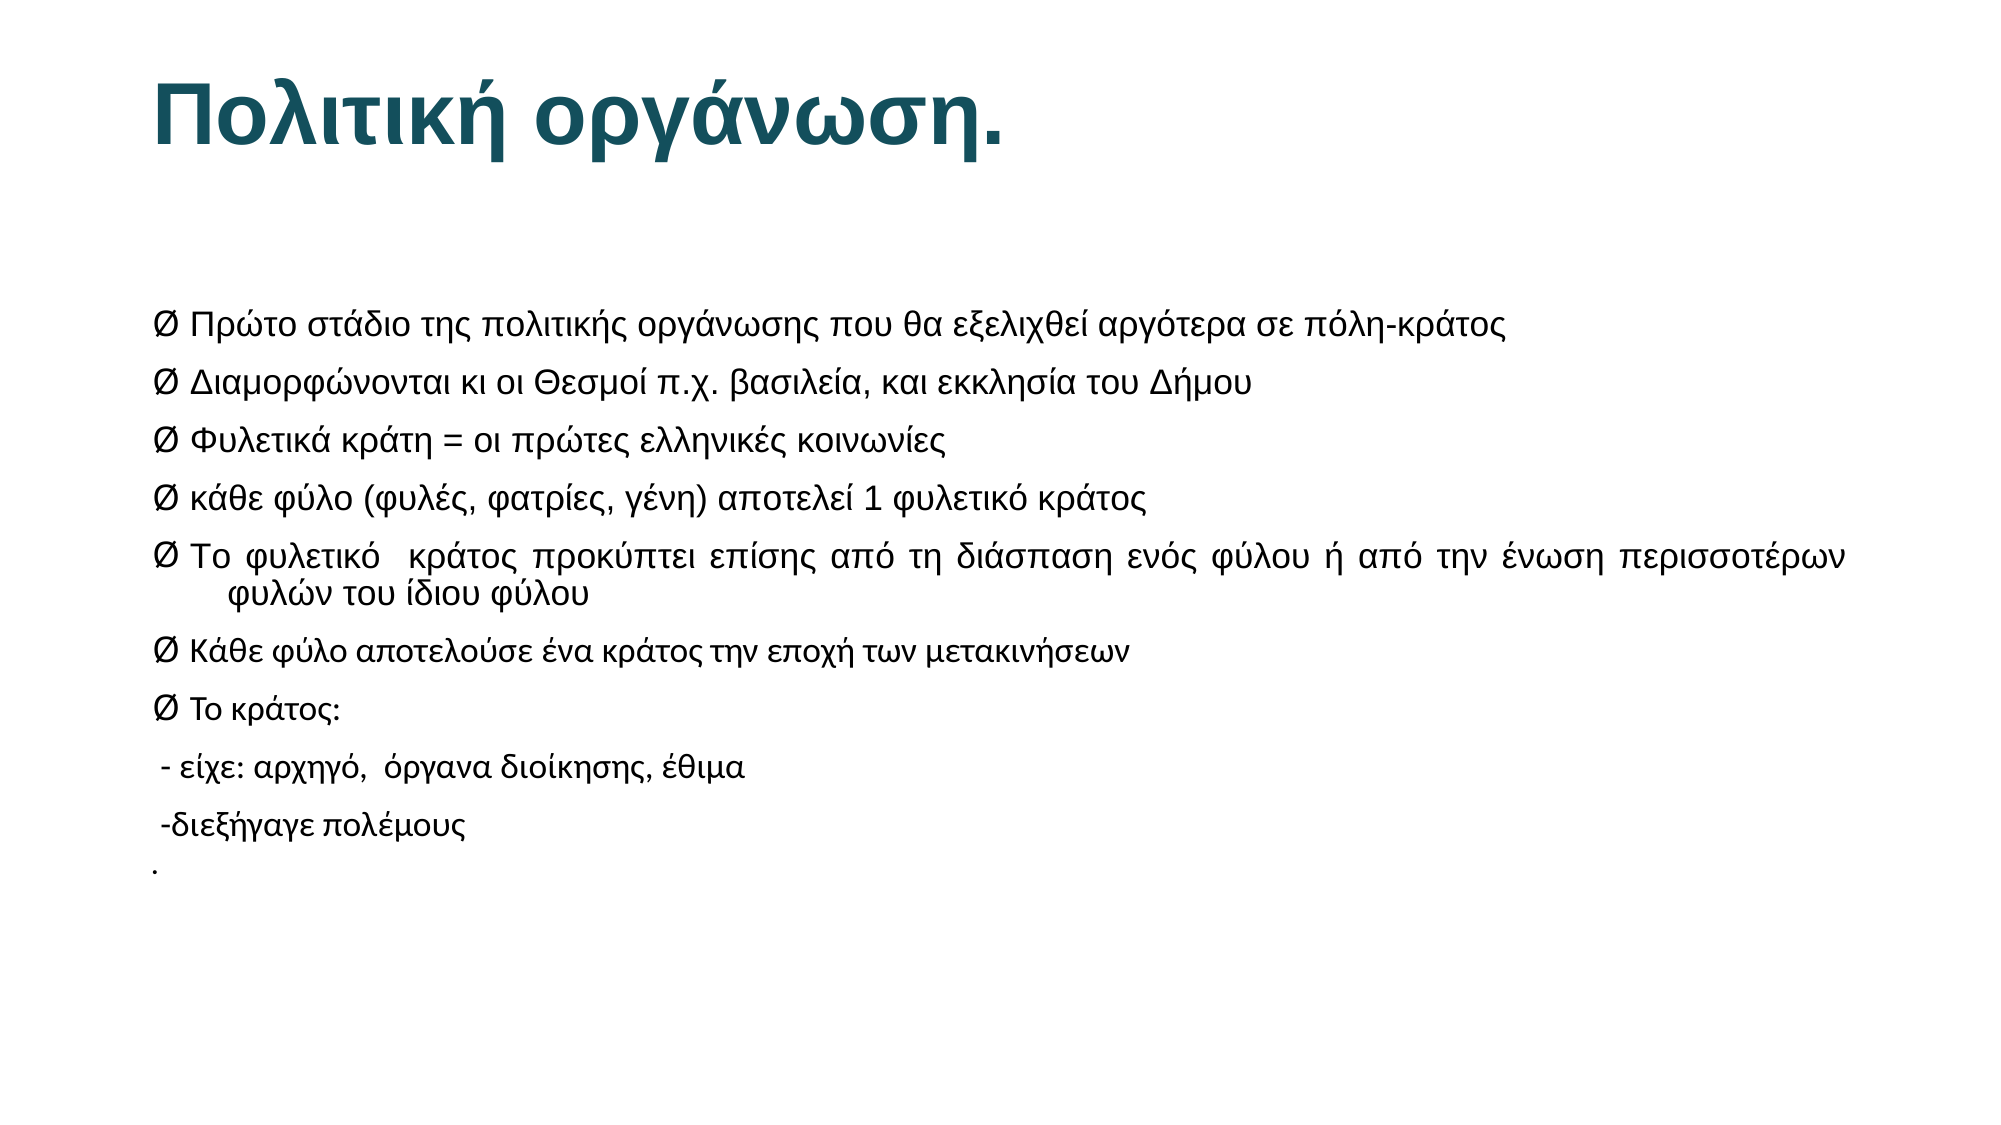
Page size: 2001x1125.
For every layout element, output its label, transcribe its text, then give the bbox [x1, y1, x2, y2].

list Πρώτο στάδιο της πολιτικής οργάνωσης που θα εξελιχθεί αργότερα σε πόλη-κράτος Διαμορφώνονται κι οι Θεσμοί π.χ. βασιλεία, και εκκλησία του Δήμου Φυλετικά κράτη = οι πρώτες ελληνικές κοινωνίες κάθε φύλο (φυλές, φατρίες, γένη) αποτελεί 1 φυλετικό κράτος Το φυλετικό κράτος προκύπτει επίσης από τη διάσπαση ενός φύλου ή από την ένωση περισσοτέρων φυλών του ίδιου φύλου Κάθε φύλο αποτελούσε ένα κράτος την εποχή των μετακινήσεων Το κράτος: - είχε: αρχηγό, όργανα διοίκησης, έθιμα -διεξήγαγε πολέμους [137, 299, 1863, 1014]
title Πολιτική οργάνωση. [137, 59, 1863, 278]
